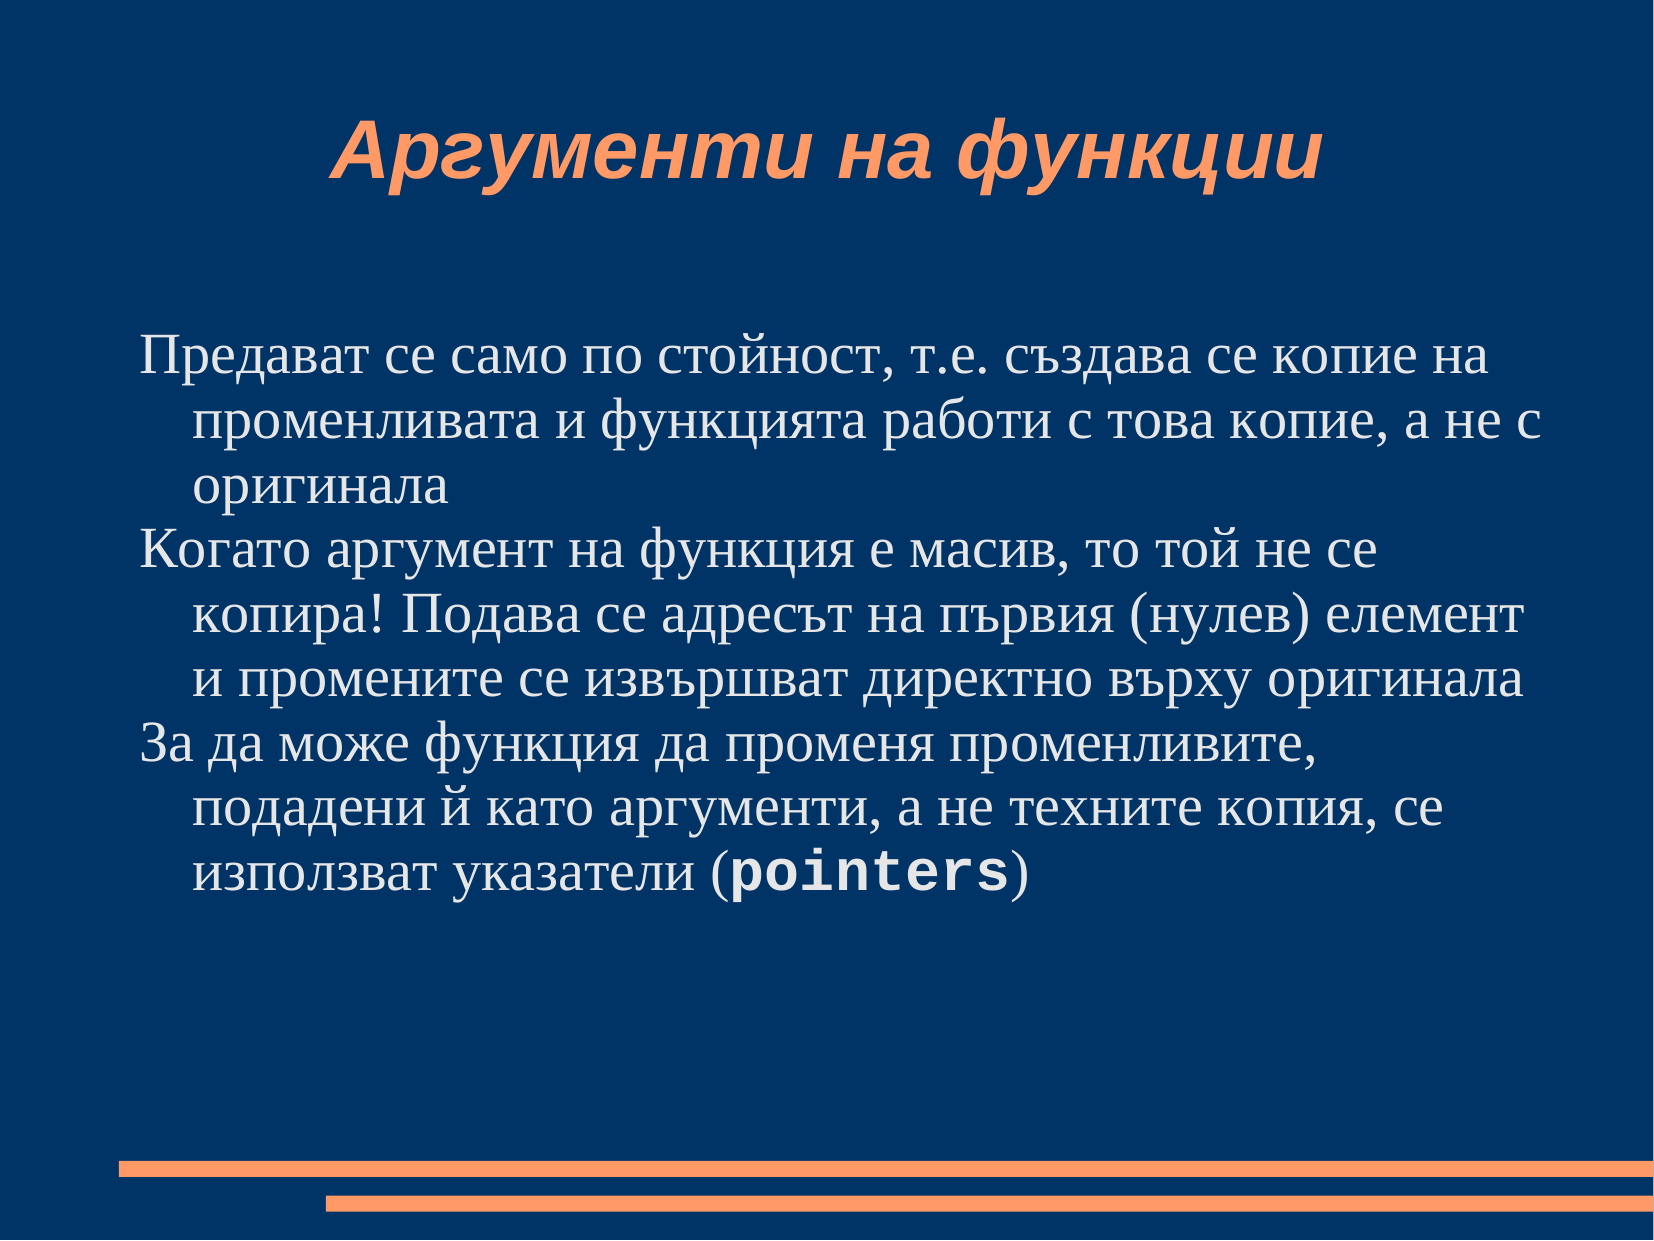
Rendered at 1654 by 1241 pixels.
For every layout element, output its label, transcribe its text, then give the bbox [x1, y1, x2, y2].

title Аргументи на функции [121, 46, 1534, 254]
list Предават се само по стойност, т.е. създава се копие на променливата и функцията работи с това копие, а не с оригинала Когато аргумент на функция е масив, то той не се копира! Подава се адресът на първия (нулев) елемент и промените се извършват директно върху оригинала За да може функция да променя променливите, подадени й като аргументи, а не техните копия, се използват указатели (pointers) [121, 322, 1561, 1133]
